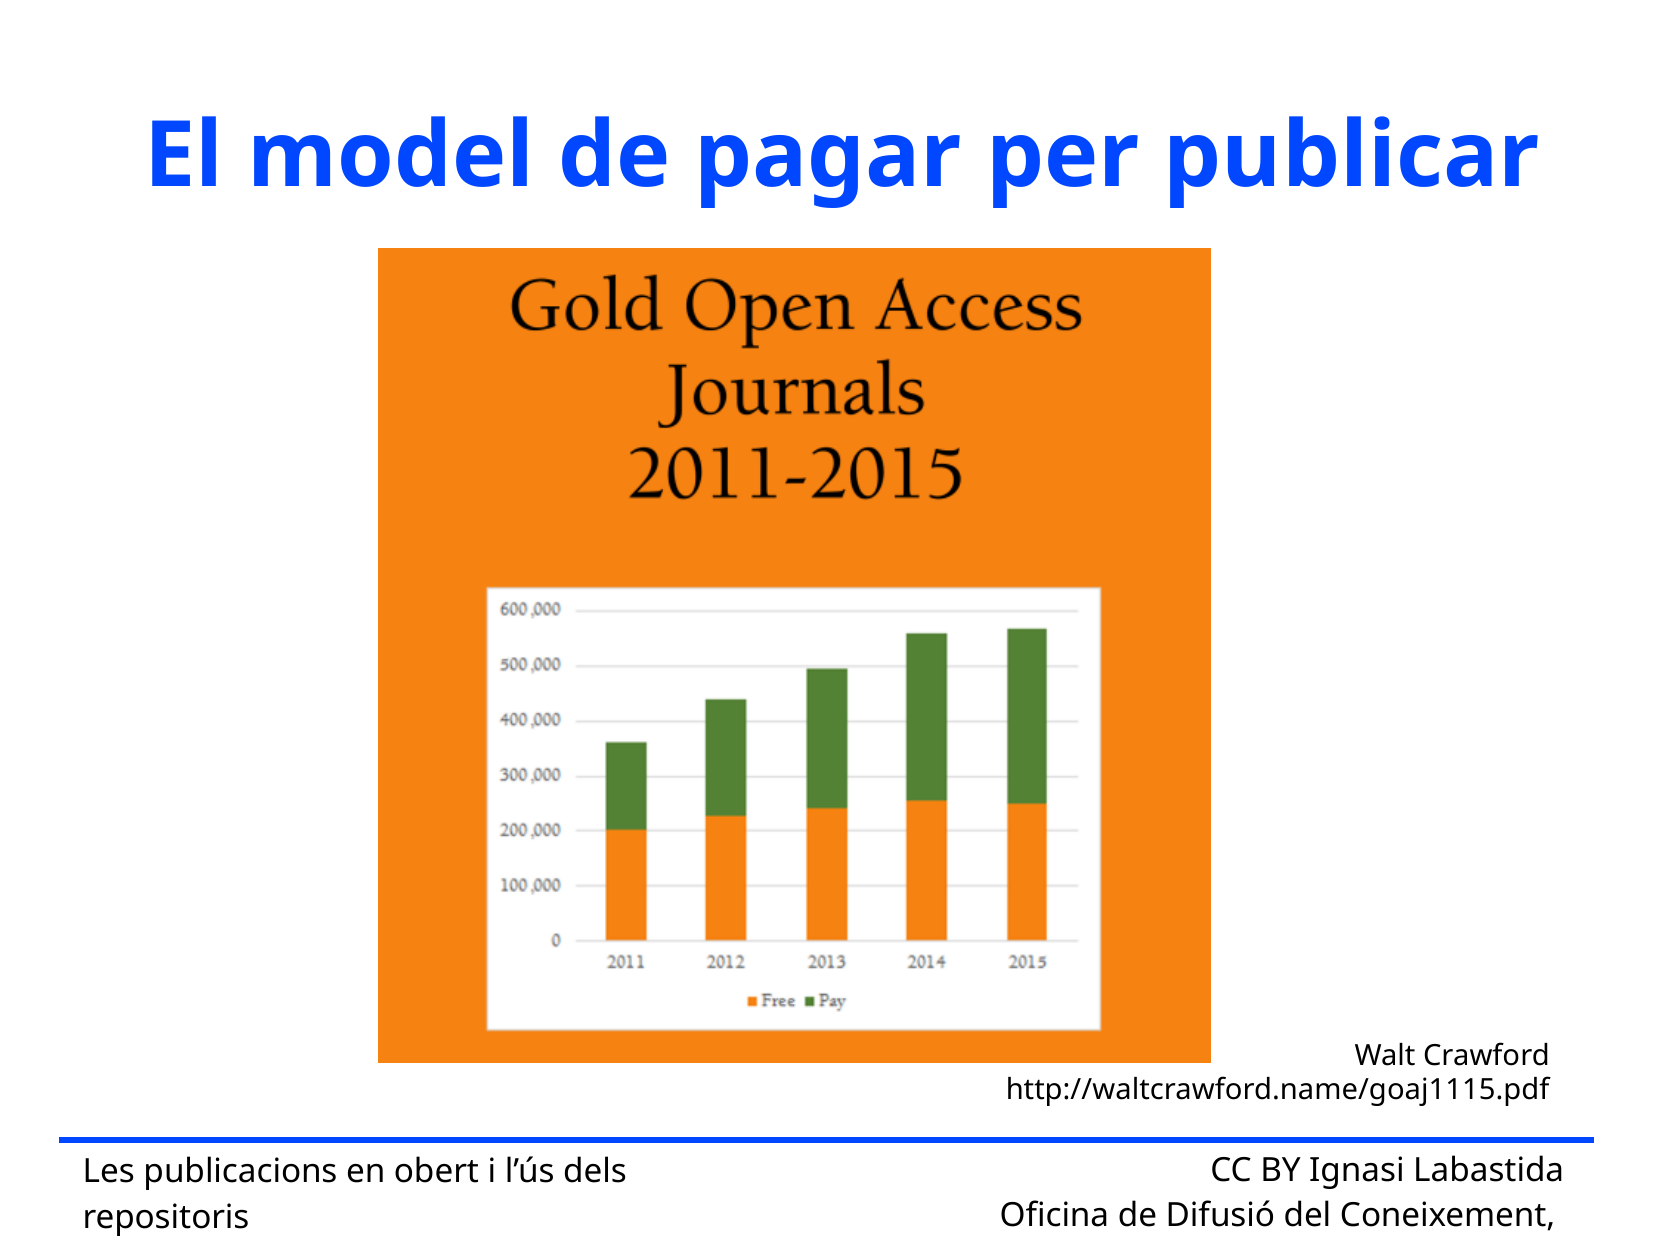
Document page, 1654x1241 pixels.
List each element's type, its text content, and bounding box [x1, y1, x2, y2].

title El model de pagar per publicar [82, 38, 1571, 267]
picture [378, 267, 1211, 1063]
text_box Walt Crawford http://waltcrawford.name/goaj1115.pdf [720, 1031, 1565, 1123]
